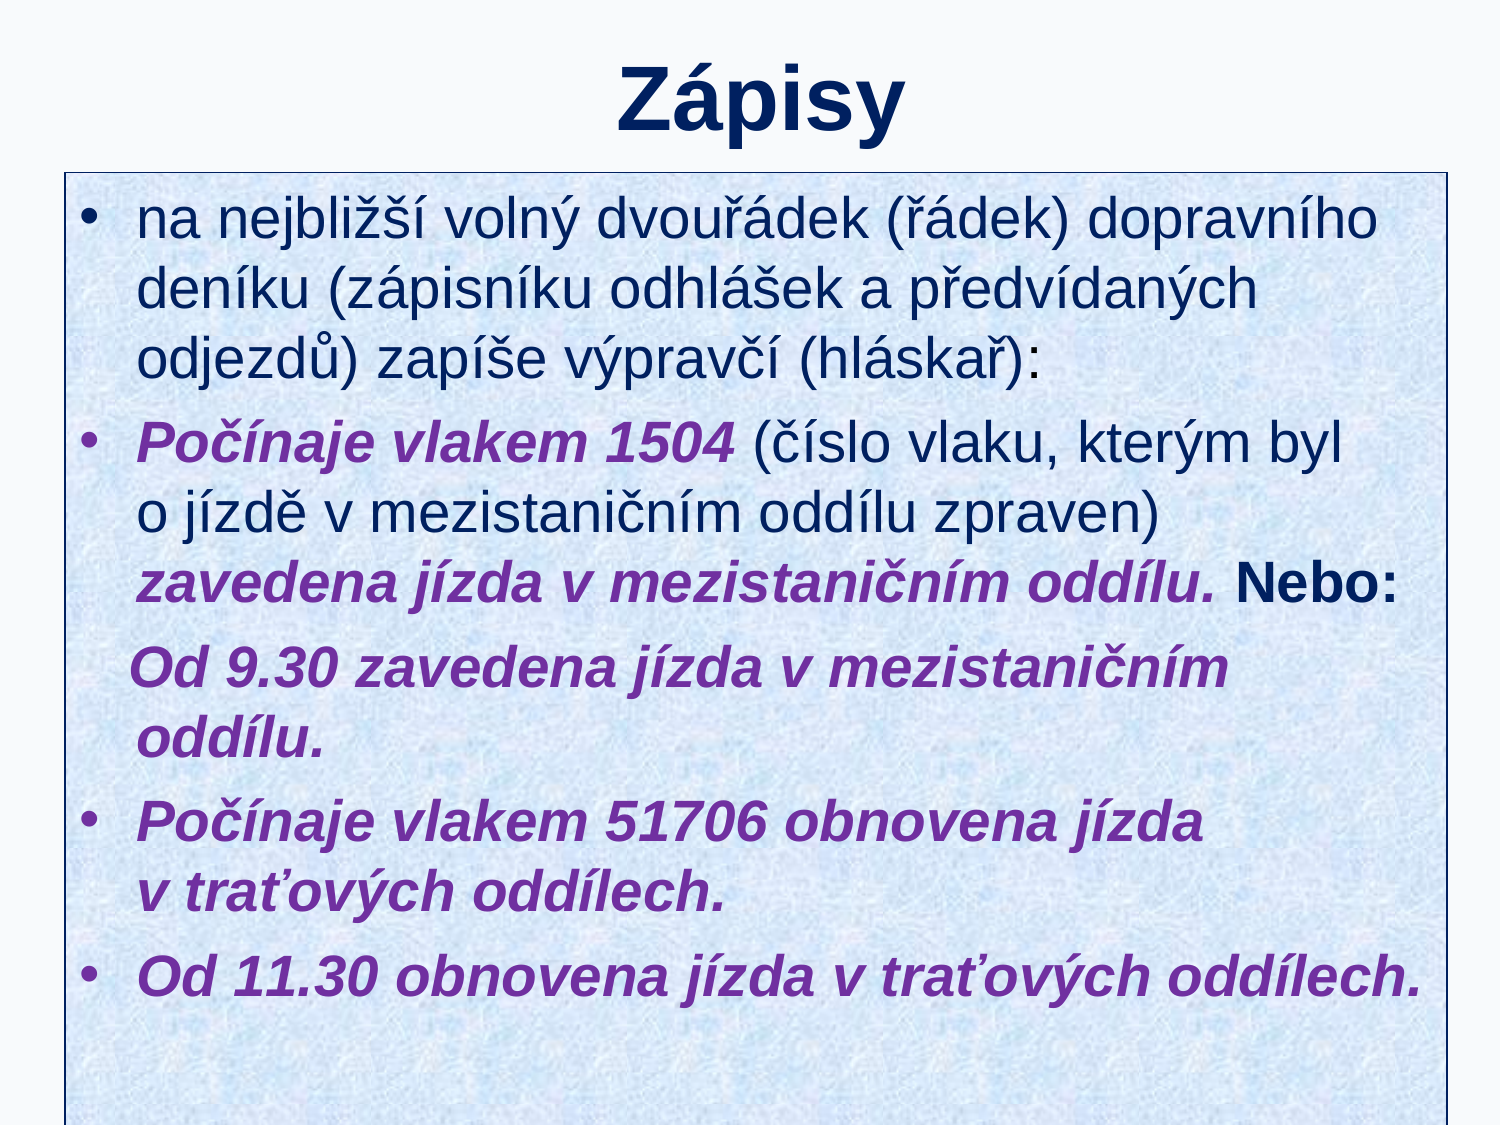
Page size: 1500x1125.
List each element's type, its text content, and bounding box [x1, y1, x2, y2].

title Zápisy [76, 0, 1447, 172]
list na nejbližší volný dvouřádek (řádek) dopravního deníku (zápisníku odhlášek a předvídaných odjezdů) zapíše výpravčí (hláskař): Počínaje vlakem 1504 (číslo vlaku, kterým byl o jízdě v mezistaničním oddílu zpraven) zavedena jízda v mezistaničním oddílu. Nebo: Od 9.30 zavedena jízda v mezistaničním oddílu. Počínaje vlakem 51706 obnovena jízda v traťových oddílech. Od 11.30 obnovena jízda v traťových oddílech. [64, 172, 1447, 1125]
